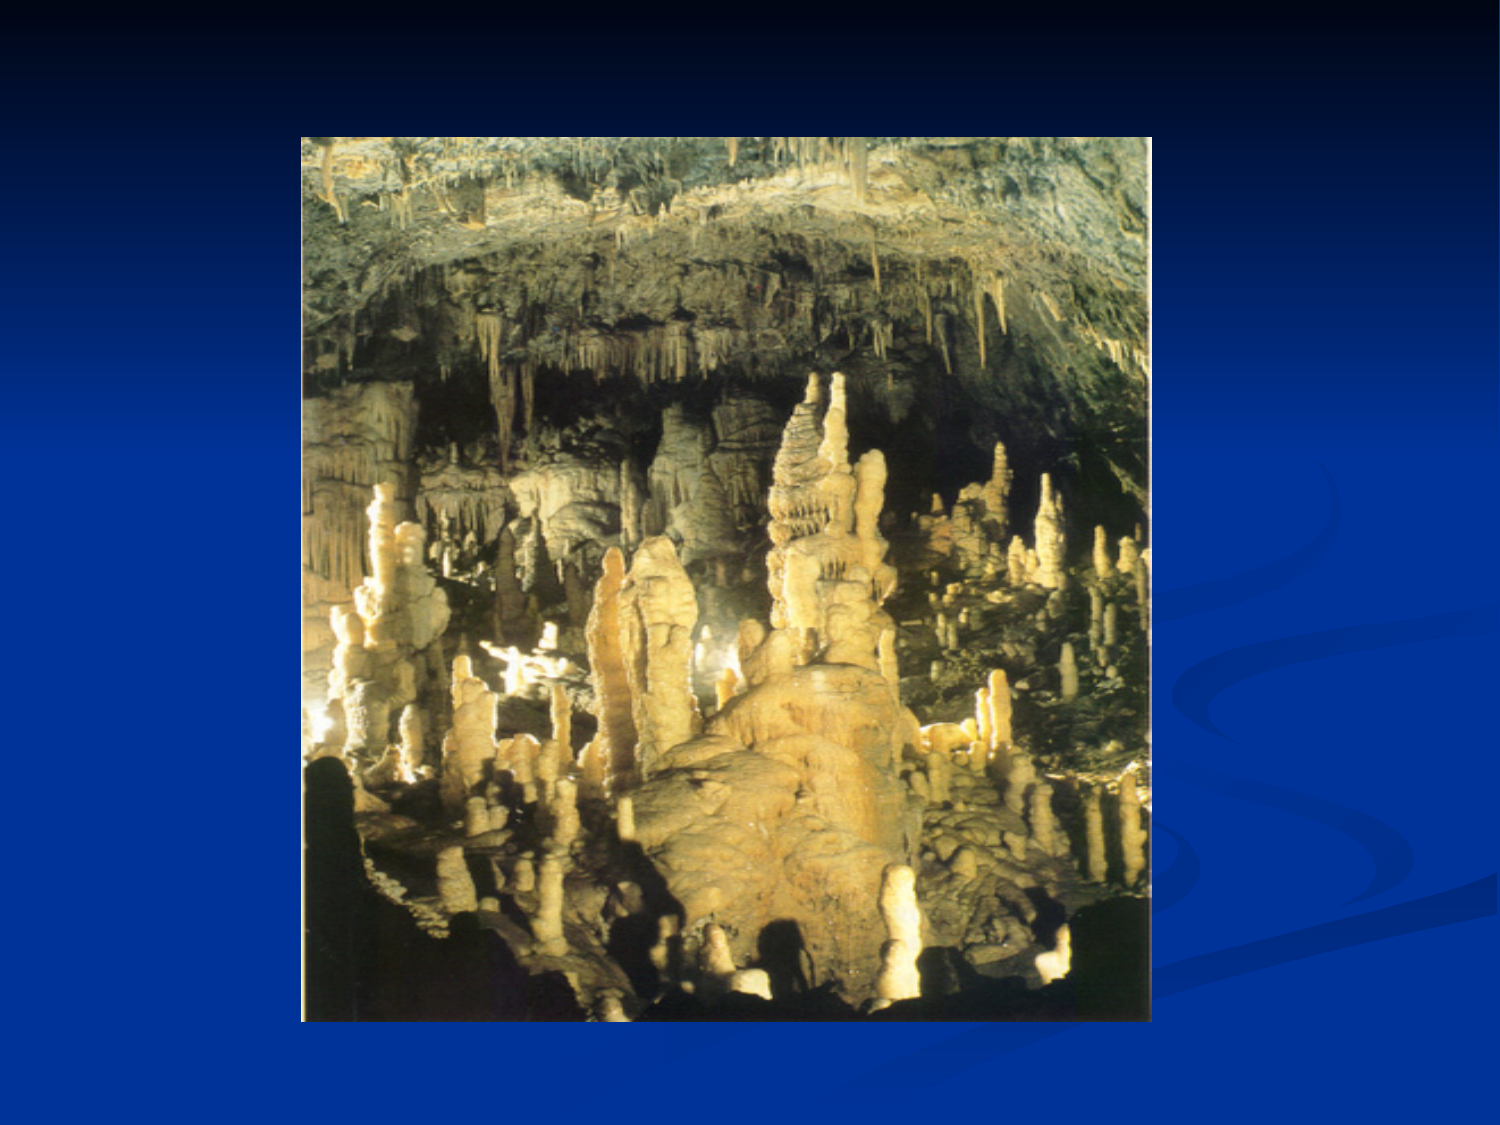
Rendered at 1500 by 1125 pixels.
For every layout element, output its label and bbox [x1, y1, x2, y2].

picture [301, 137, 1152, 1022]
